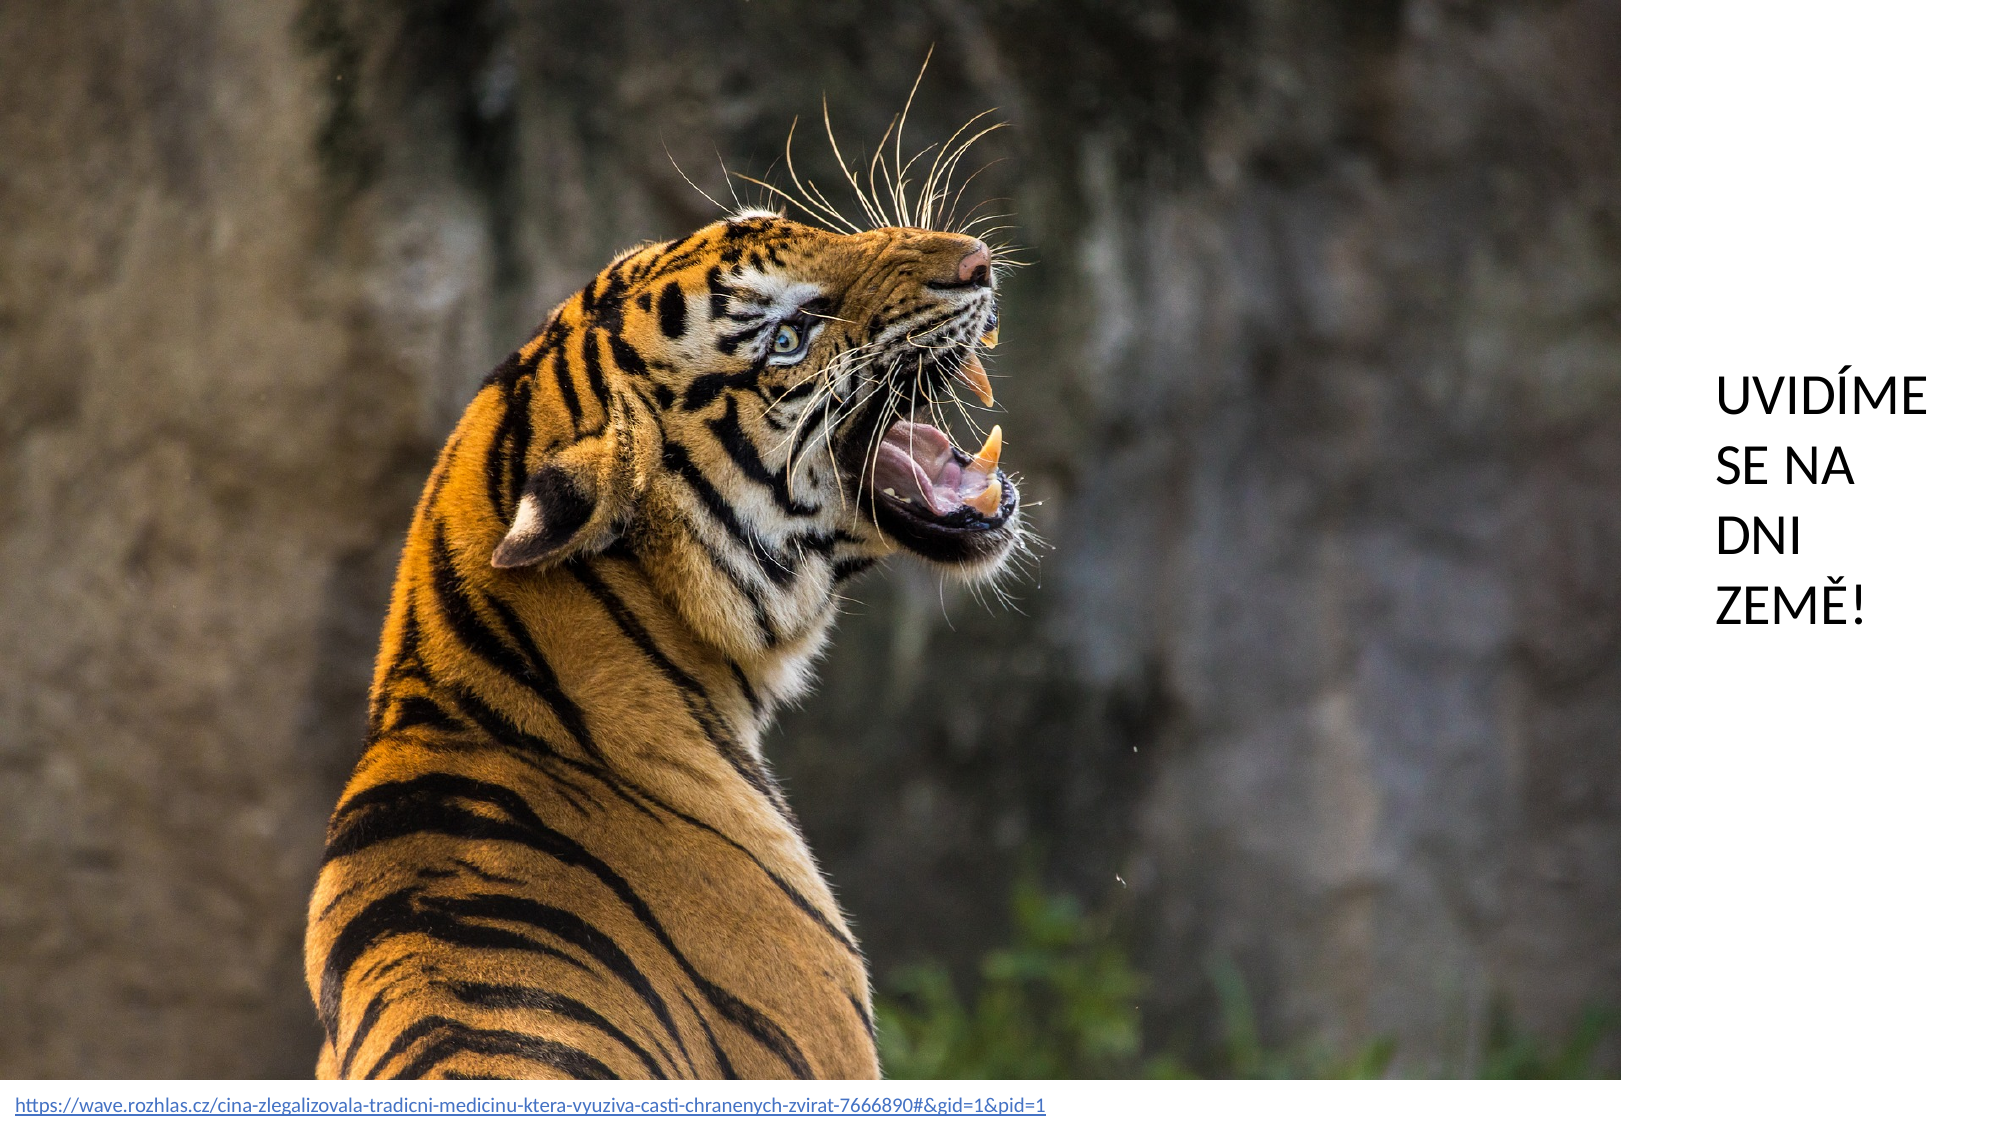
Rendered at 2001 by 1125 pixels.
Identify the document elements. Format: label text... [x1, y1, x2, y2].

picture [0, 0, 1621, 1080]
text_box https://wave.rozhlas.cz/cina-zlegalizovala-tradicni-medicinu-ktera-vyuziva-casti-chranenych-zvirat-7666890#&gid=1&pid=1 [0, 1084, 1222, 1125]
text_box UVIDÍME SE NA DNI ZEMĚ! [1700, 349, 1947, 647]
